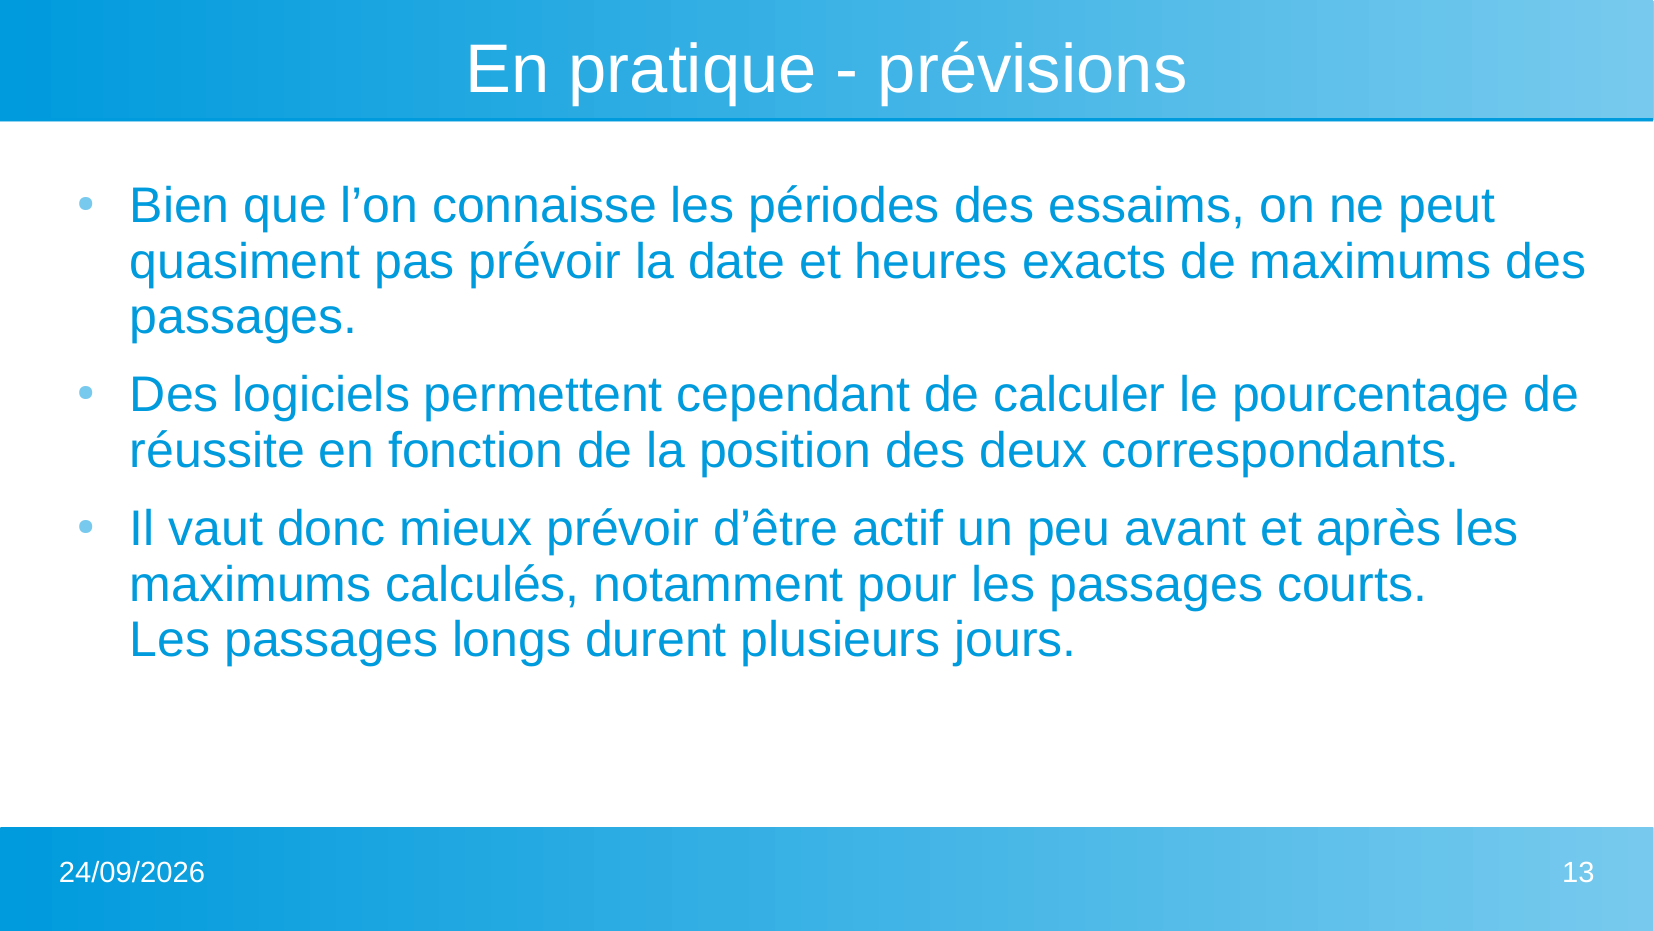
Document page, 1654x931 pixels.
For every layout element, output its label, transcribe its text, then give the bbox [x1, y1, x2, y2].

title En pratique - prévisions [59, 29, 1595, 108]
list Bien que l’on connaisse les périodes des essaims, on ne peut quasiment pas prévoir la date et heures exacts de maximums des passages. Des logiciels permettent cependant de calculer le pourcentage de réussite en fonction de la position des deux correspondants. Il vaut donc mieux prévoir d’être actif un peu avant et après les maximums calculés, notamment pour les passages courts. Les passages longs durent plusieurs jours. [59, 177, 1595, 768]
